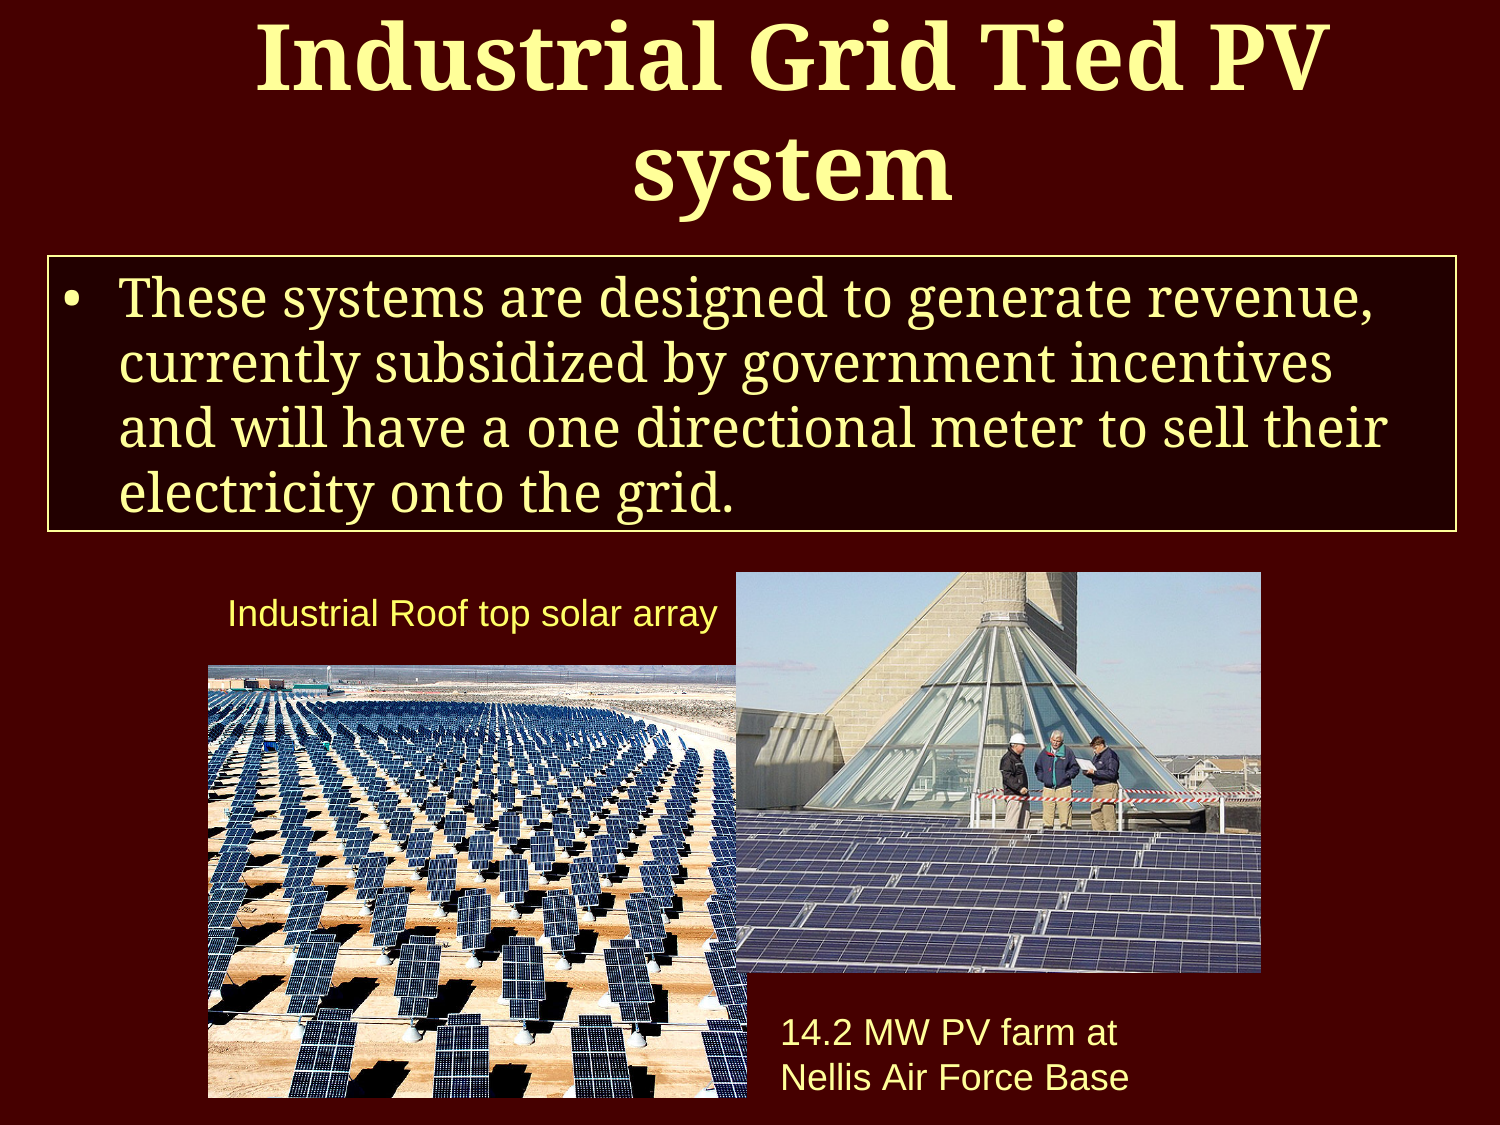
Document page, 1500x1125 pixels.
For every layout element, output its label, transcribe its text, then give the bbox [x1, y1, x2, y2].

text_box 14.2 MW PV farm at Nellis Air Force Base [765, 1000, 1229, 1106]
text_box Industrial Roof top solar array [212, 581, 734, 686]
list These systems are designed to generate revenue, currently subsidized by government incentives and will have a one directional meter to sell their electricity onto the grid. [47, 255, 1457, 532]
title Industrial Grid Tied PV system [225, 0, 1363, 227]
picture [208, 572, 1261, 1098]
